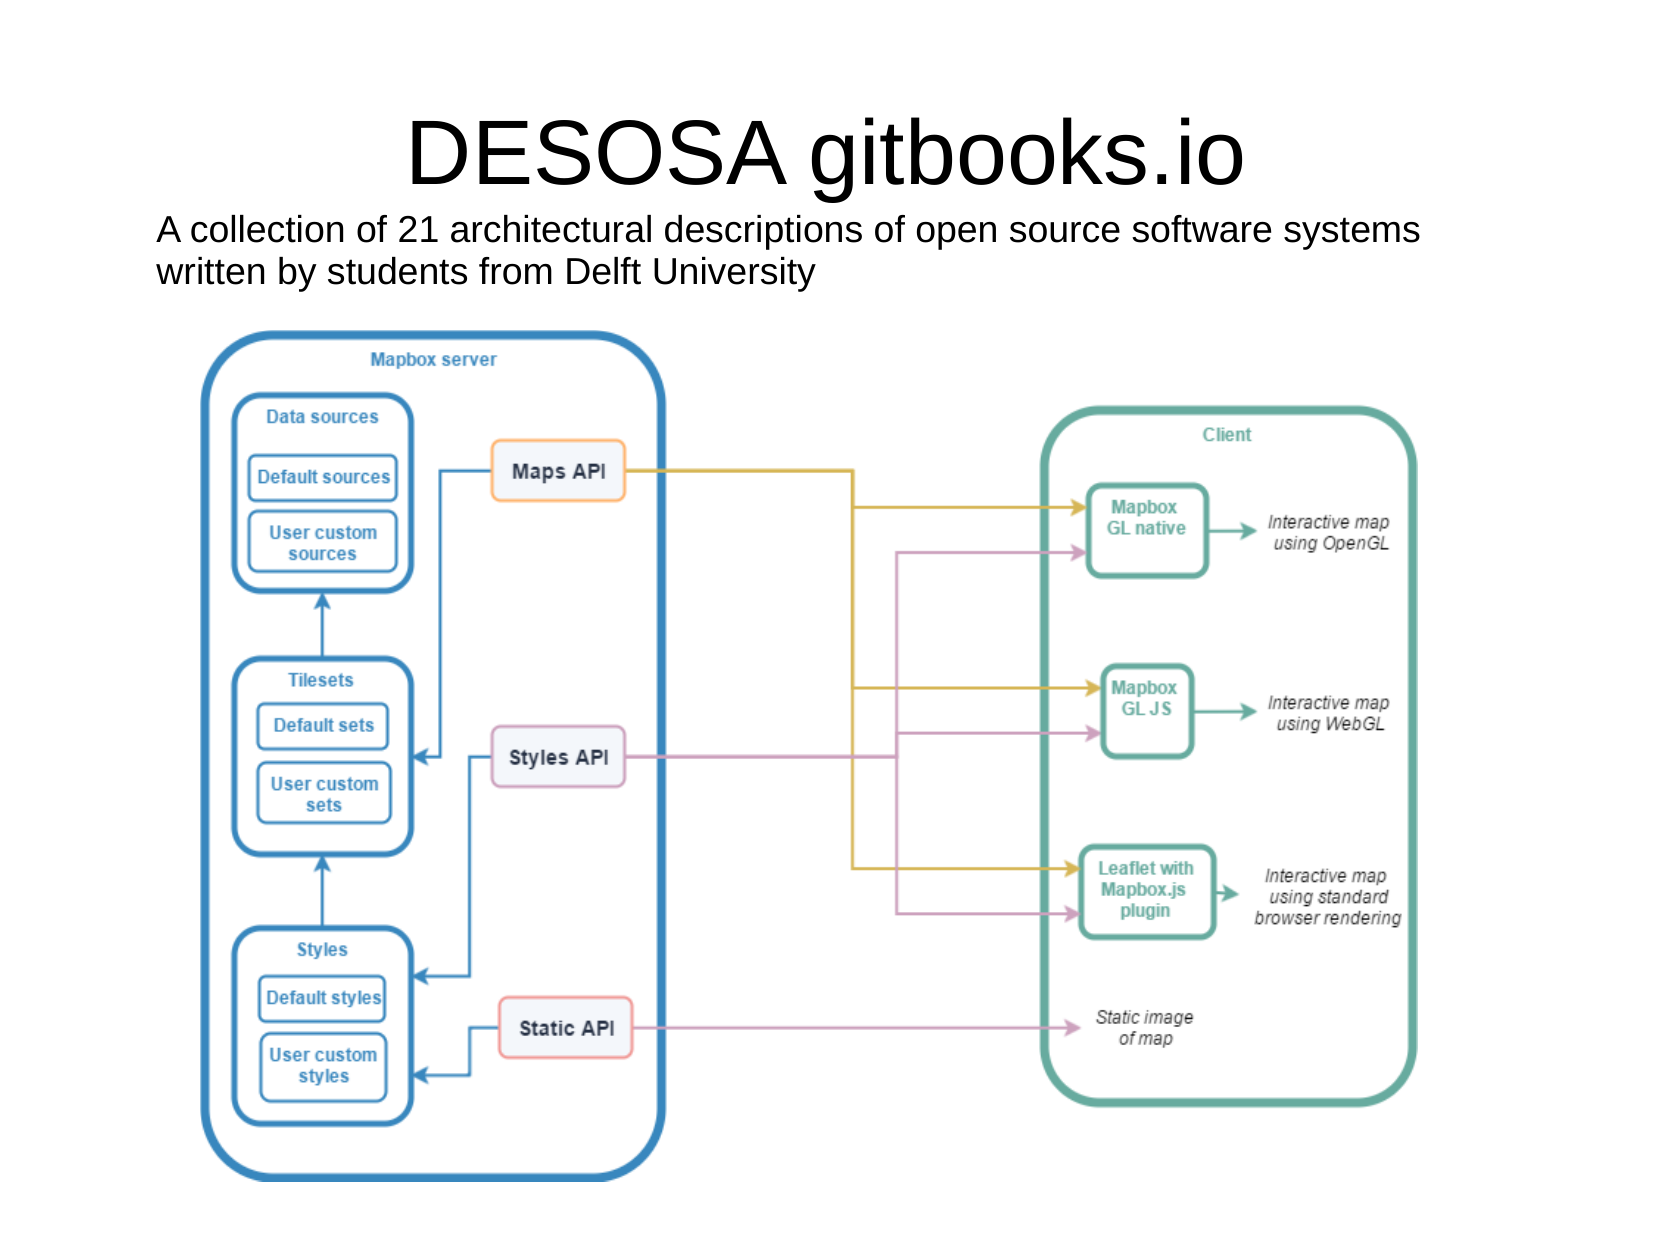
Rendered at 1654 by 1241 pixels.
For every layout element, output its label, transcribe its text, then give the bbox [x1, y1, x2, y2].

picture [200, 330, 1418, 1182]
text_box A collection of 21 architectural descriptions of open source software systems written by students from Delft University [141, 200, 1465, 300]
title DESOSA gitbooks.io [82, 49, 1571, 257]
